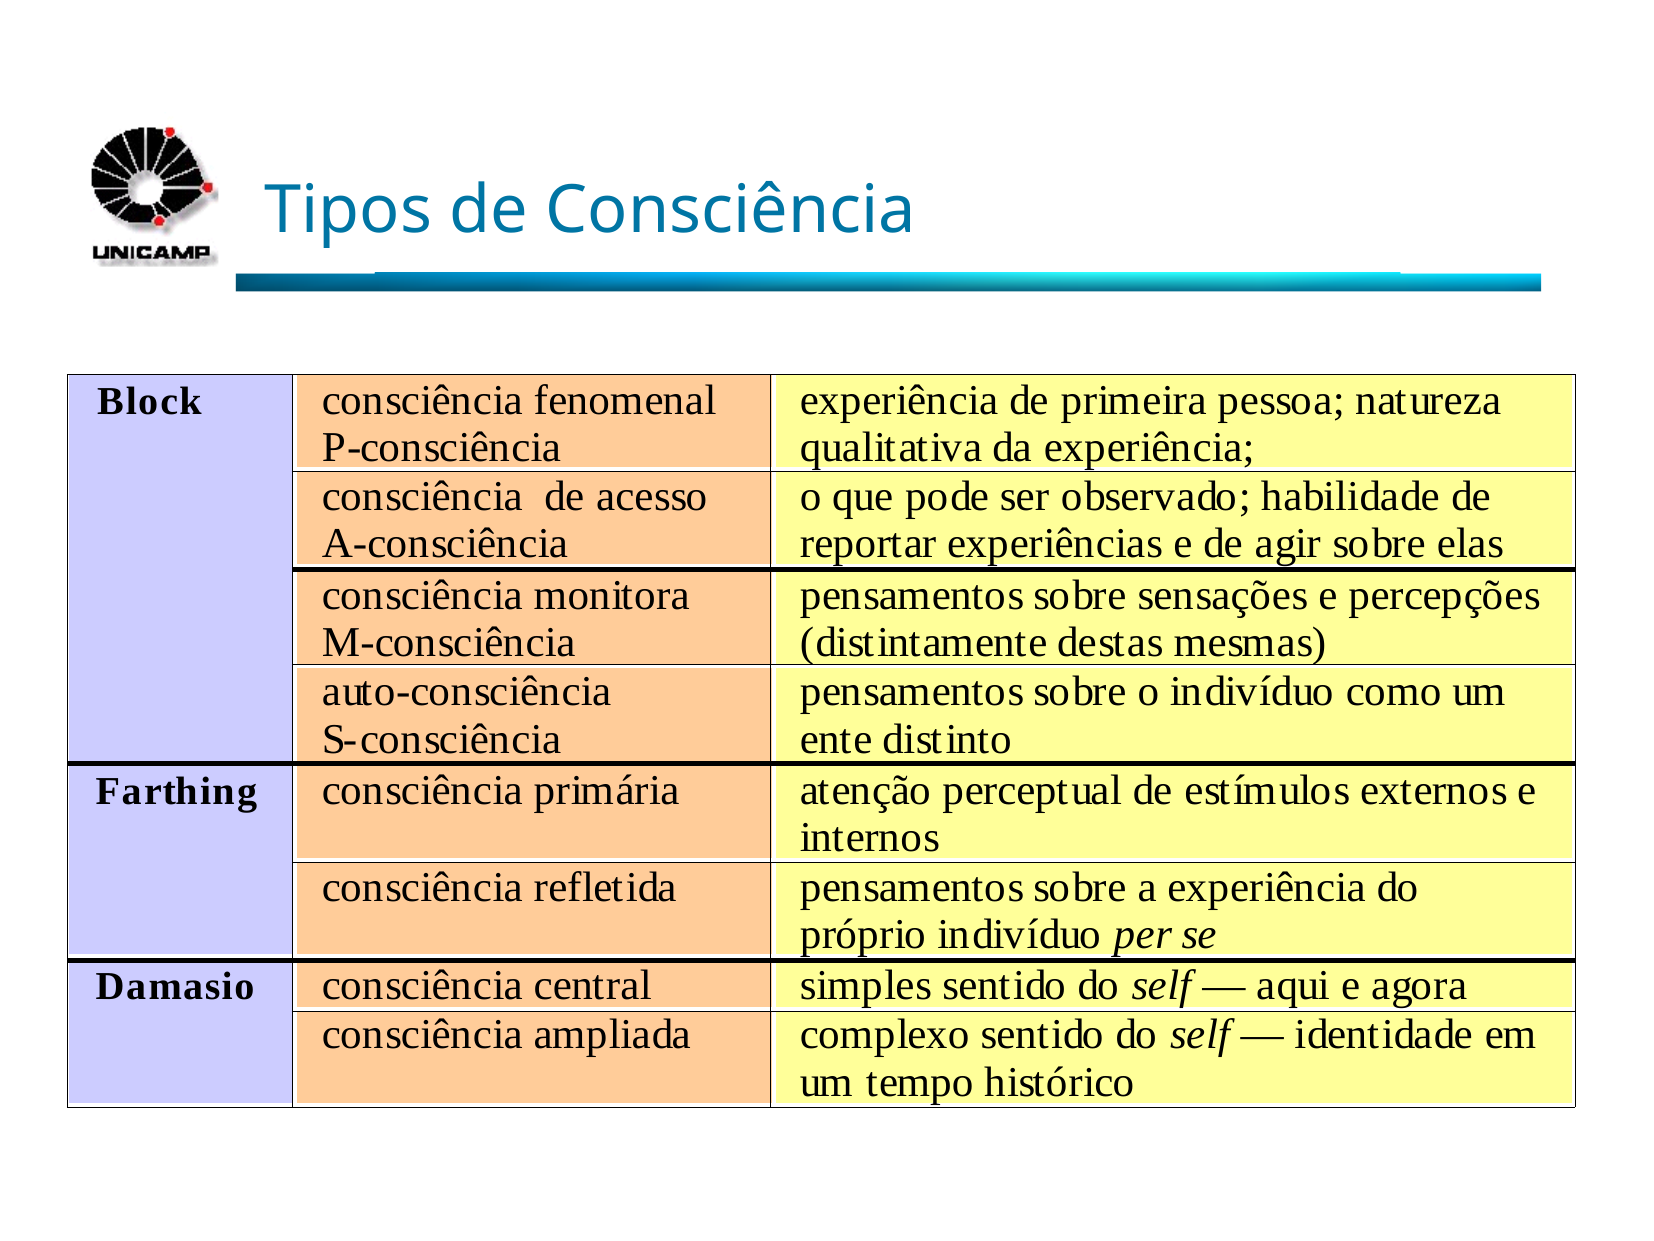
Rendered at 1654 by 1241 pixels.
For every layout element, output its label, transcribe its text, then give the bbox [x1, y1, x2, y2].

title Tipos de Consciência [264, 42, 1534, 250]
chart [52, 374, 1606, 1193]
picture [125, 272, 1654, 295]
